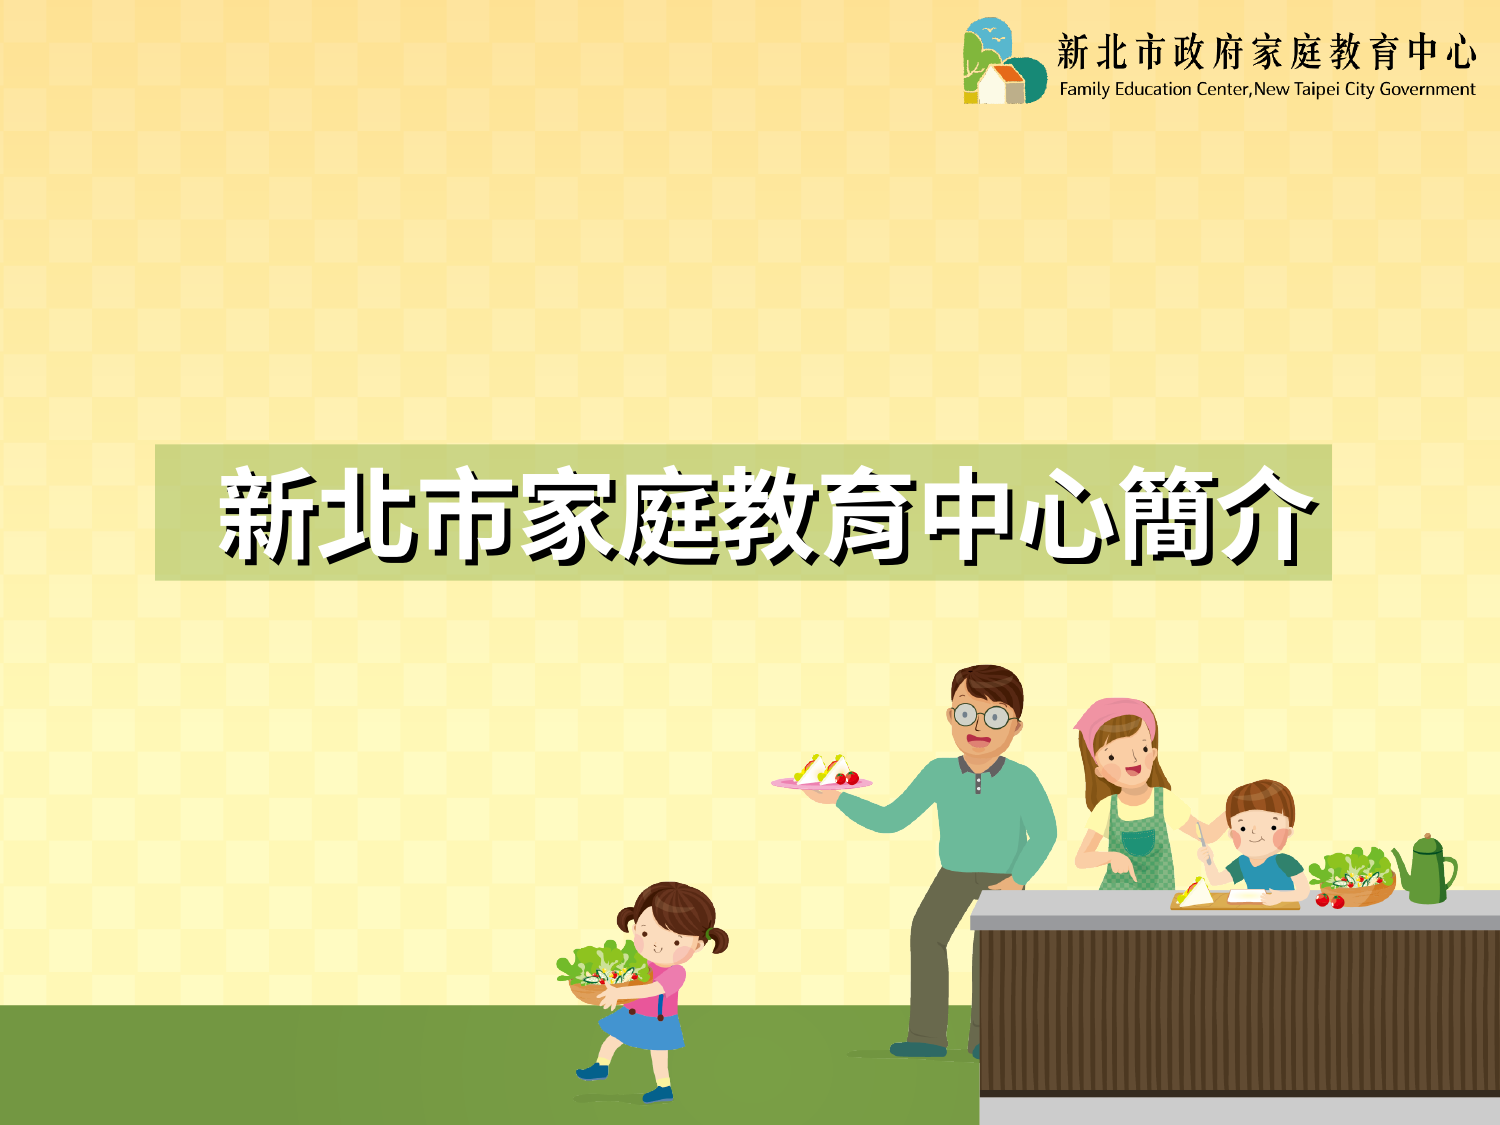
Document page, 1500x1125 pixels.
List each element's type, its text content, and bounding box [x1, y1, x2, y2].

text_box 新北市家庭教育中心簡介 [155, 444, 1322, 581]
picture [525, 837, 739, 1125]
picture [761, 629, 1500, 1125]
